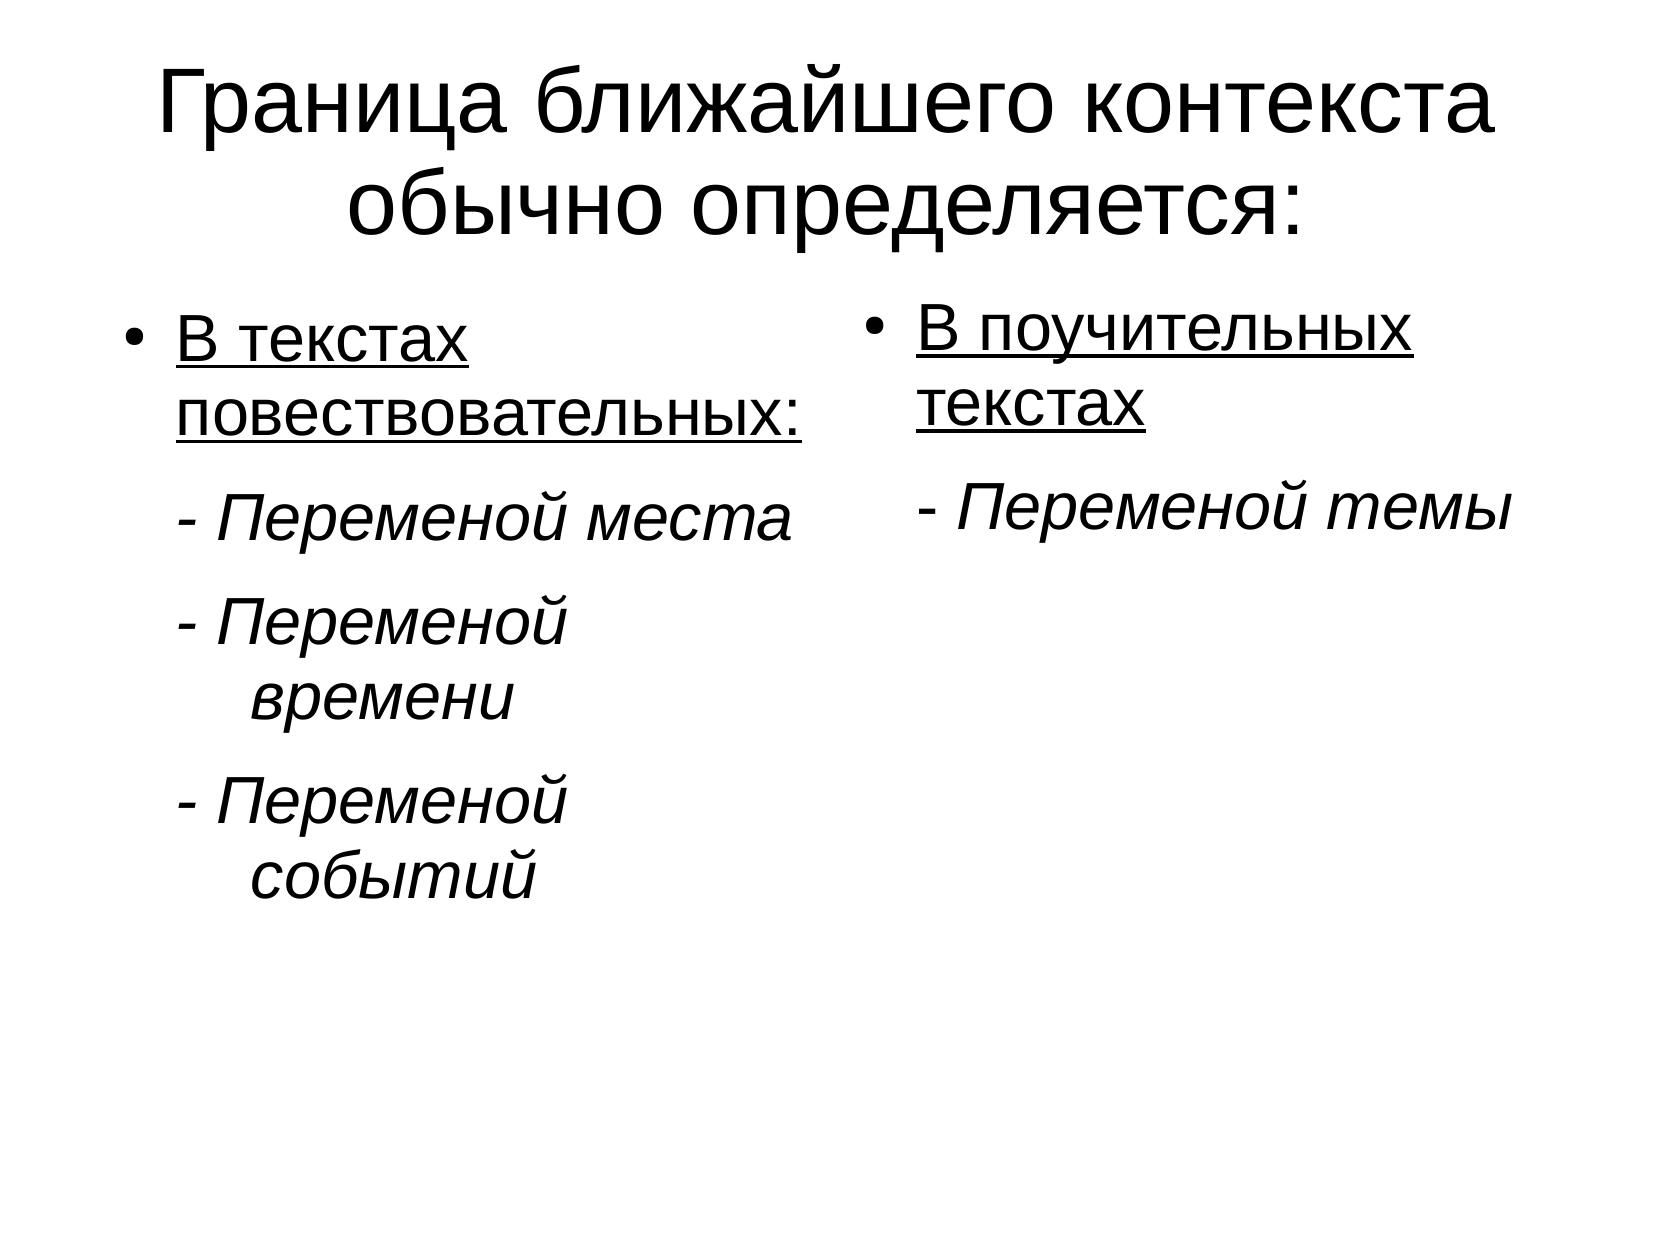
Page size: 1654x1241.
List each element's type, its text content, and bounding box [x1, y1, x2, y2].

list В поучительных текстах - Переменой темы [845, 290, 1572, 1109]
title Граница ближайшего контекста обычно определяется: [82, 49, 1571, 257]
list [82, 290, 809, 1109]
text_box В текстах повествовательных: - Переменой места - Переменой времени - Переменой событий [105, 300, 826, 1141]
